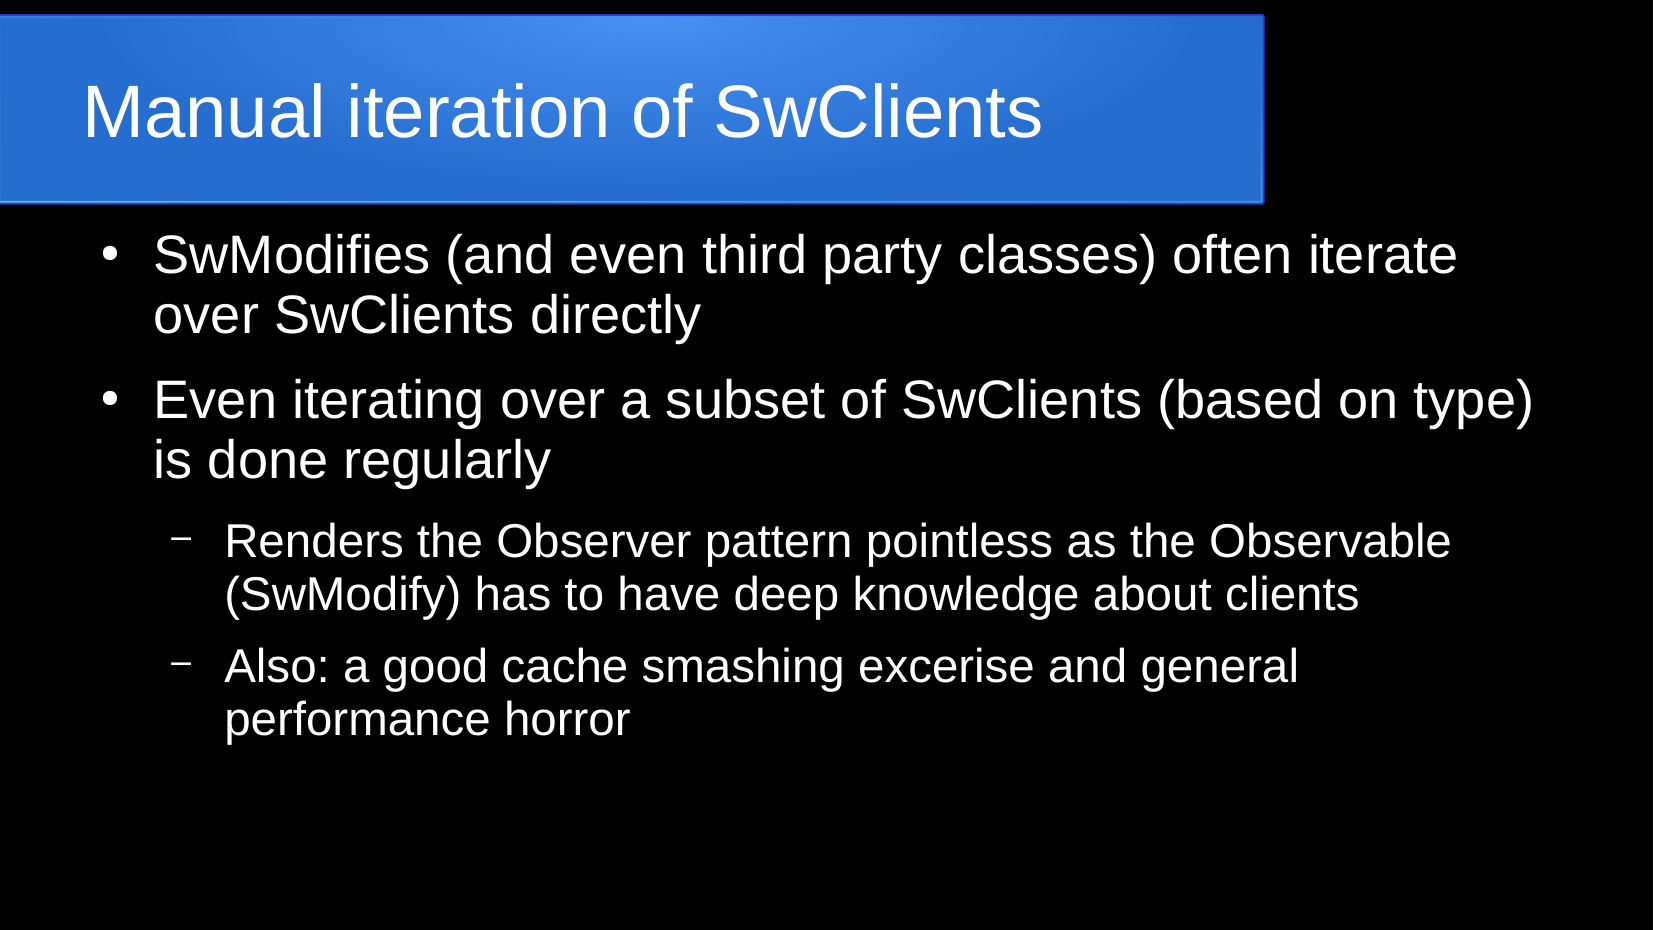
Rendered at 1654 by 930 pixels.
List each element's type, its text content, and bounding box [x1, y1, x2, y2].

title Manual iteration of SwClients [82, 35, 1234, 189]
list SwModifies (and even third party classes) often iterate over SwClients directly Even iterating over a subset of SwClients (based on type) is done regularly Renders the Observer pattern pointless as the Observable (SwModify) has to have deep knowledge about clients Also: a good cache smashing excerise and general performance horror [82, 224, 1571, 764]
